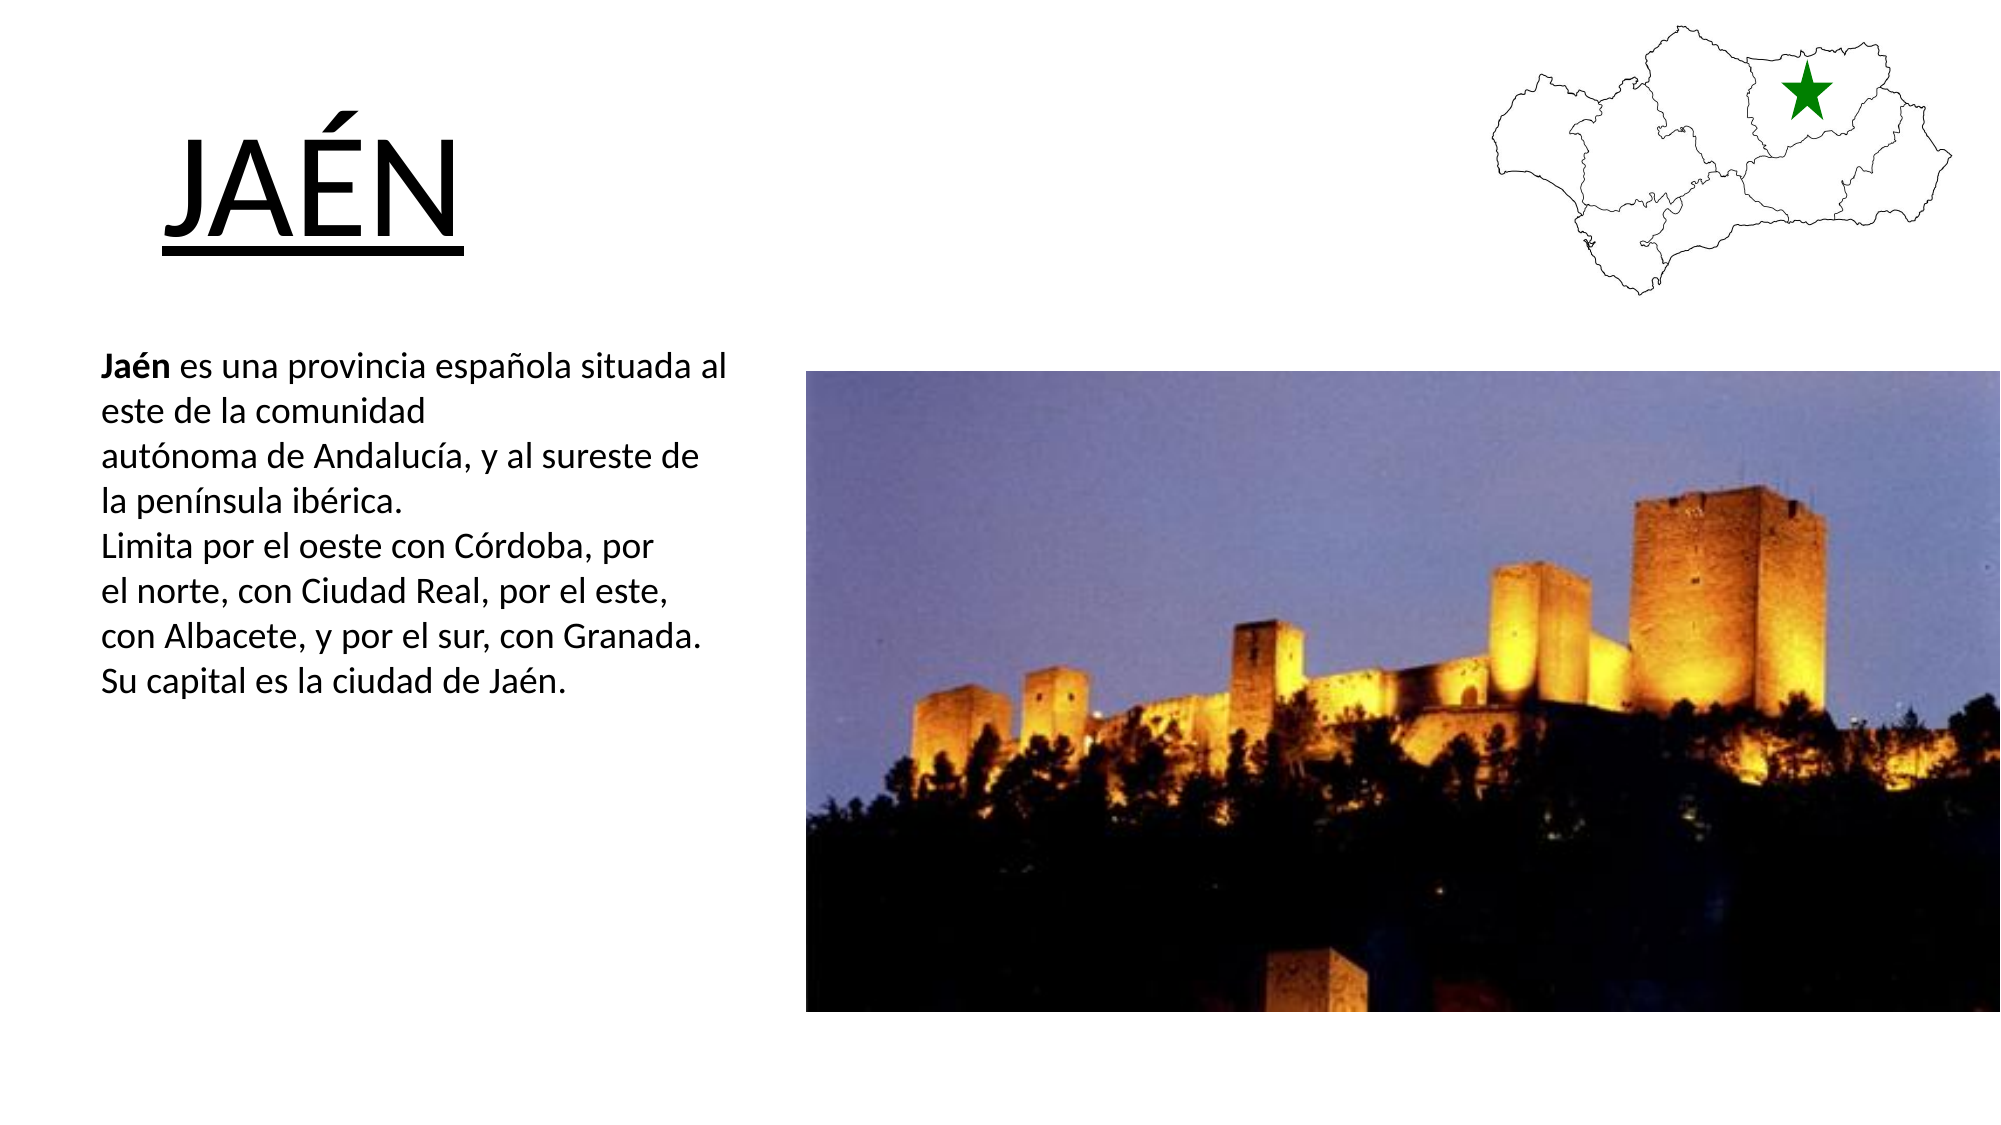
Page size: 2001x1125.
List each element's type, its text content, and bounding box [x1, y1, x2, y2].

text_box Jaén es una provincia española situada al este de la comunidad autónoma de Andalucía, y al sureste de la península ibérica. Limita por el oeste con Córdoba, por el norte, con Ciudad Real, por el este, con Albacete, y por el sur, con Granada. Su capital es la ciudad de Jaén. [86, 333, 748, 709]
text_box JAÉN [147, 79, 480, 274]
picture [806, 371, 2000, 1012]
picture [1485, 24, 1957, 301]
text_box [1781, 59, 1834, 121]
